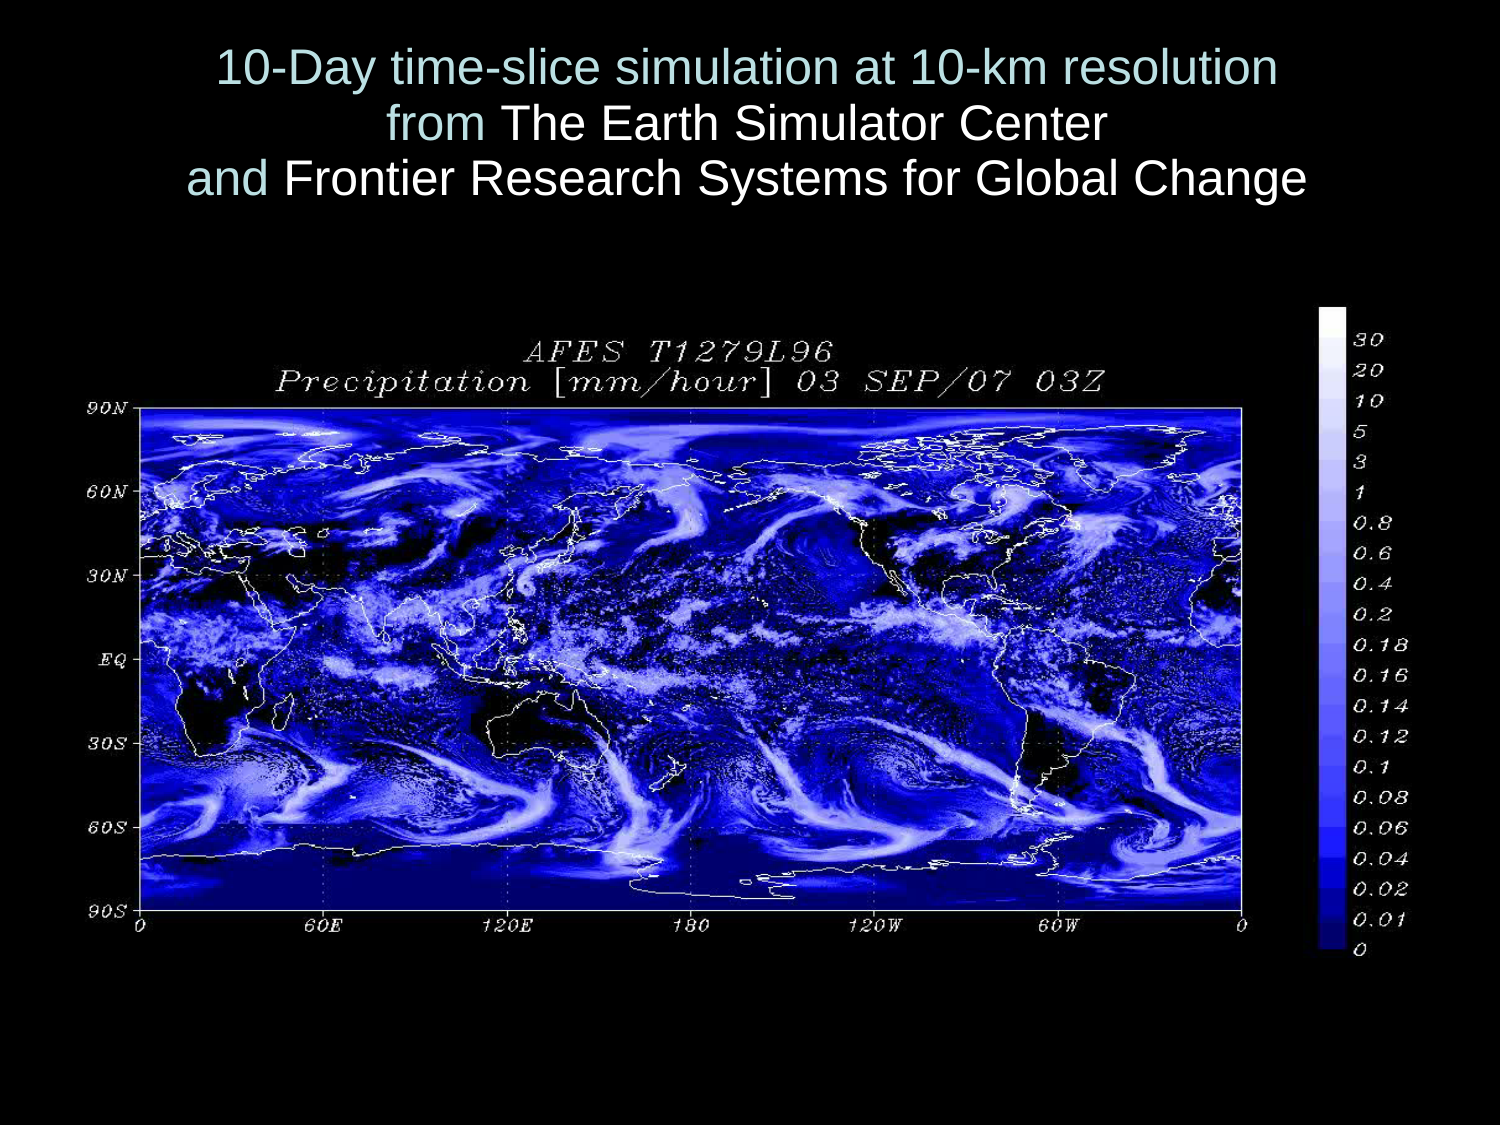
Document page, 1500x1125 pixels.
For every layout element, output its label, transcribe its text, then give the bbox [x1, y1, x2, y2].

text_box 10-Day time-slice simulation at 10-km resolution from The Earth Simulator Center and Frontier Research Systems for Global Change [0, 31, 1495, 270]
picture [75, 224, 1500, 1063]
